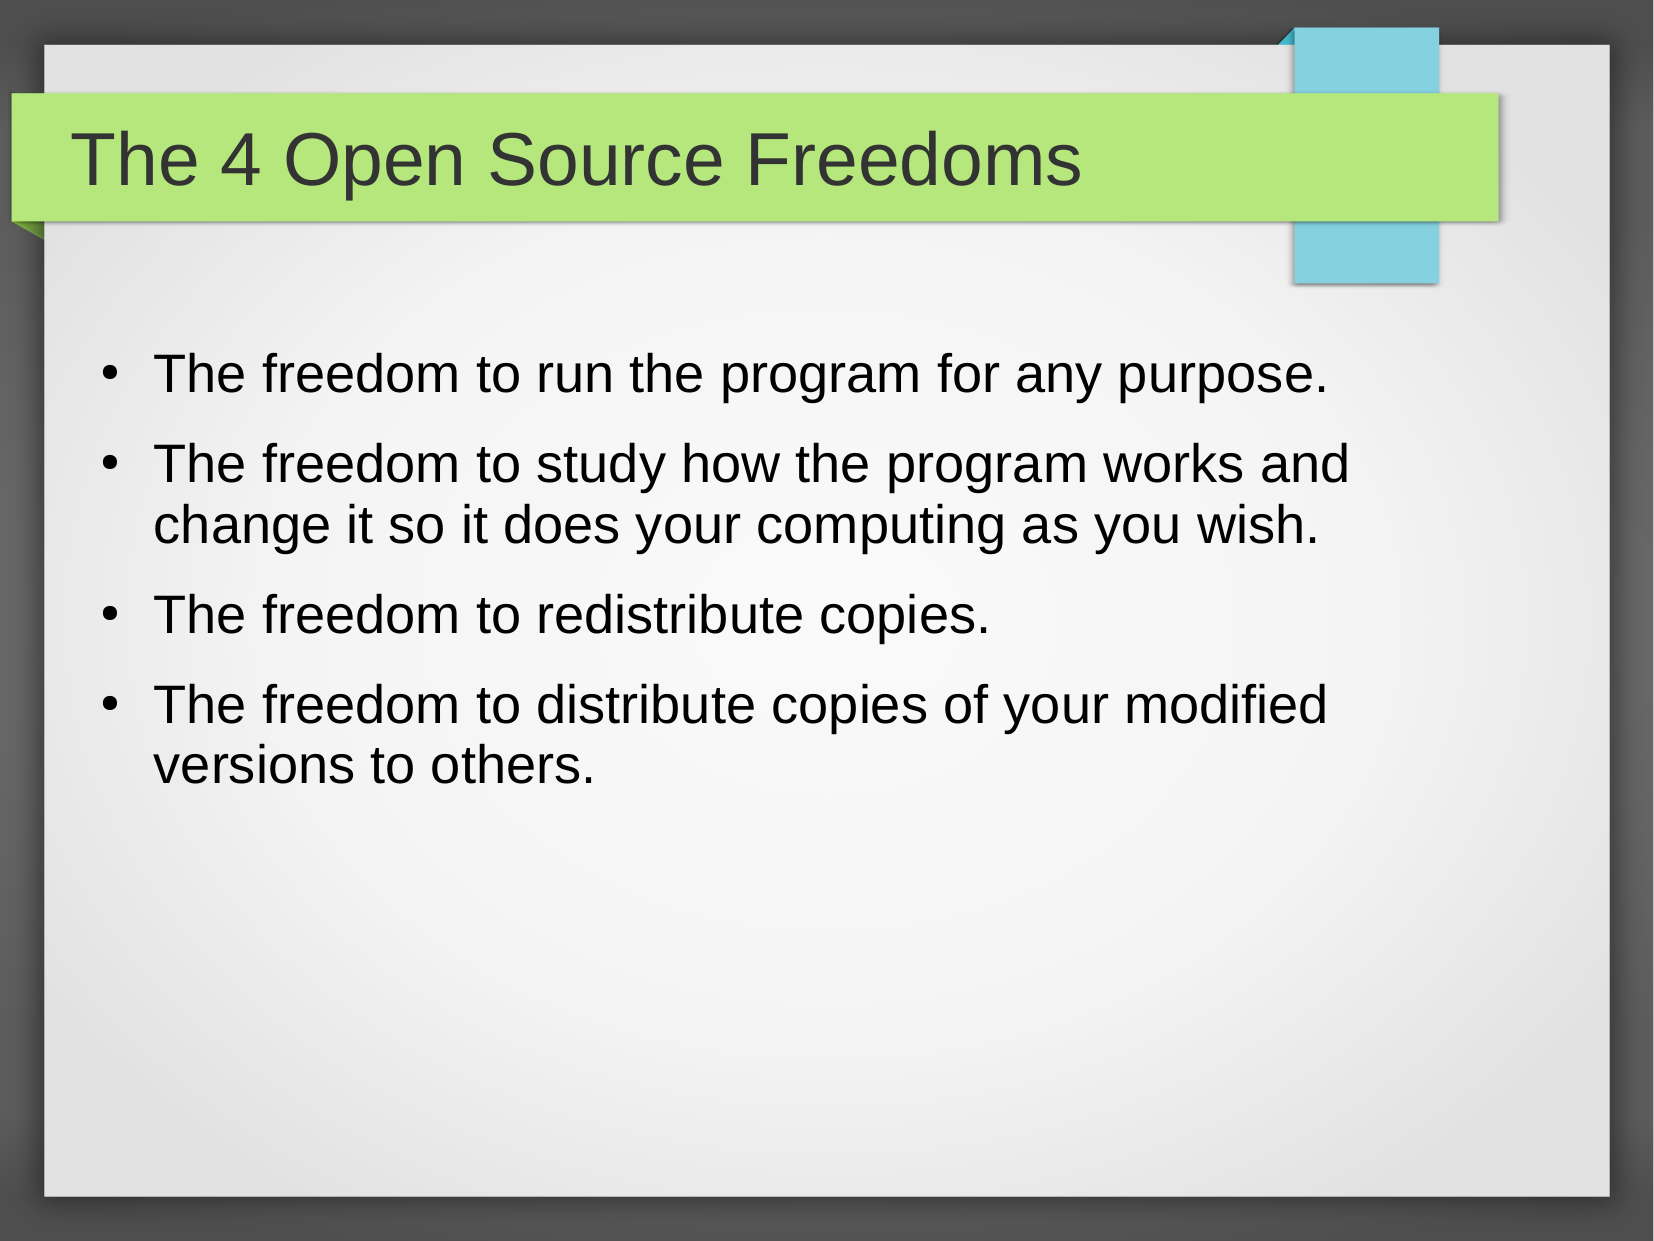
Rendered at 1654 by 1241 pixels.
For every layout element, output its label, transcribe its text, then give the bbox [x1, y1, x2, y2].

picture [0, 0, 1654, 1241]
list The freedom to run the program for any purpose. The freedom to study how the program works and change it so it does your computing as you wish. The freedom to redistribute copies. The freedom to distribute copies of your modified versions to others. [82, 343, 1538, 1063]
title The 4 Open Source Freedoms [70, 106, 1229, 213]
